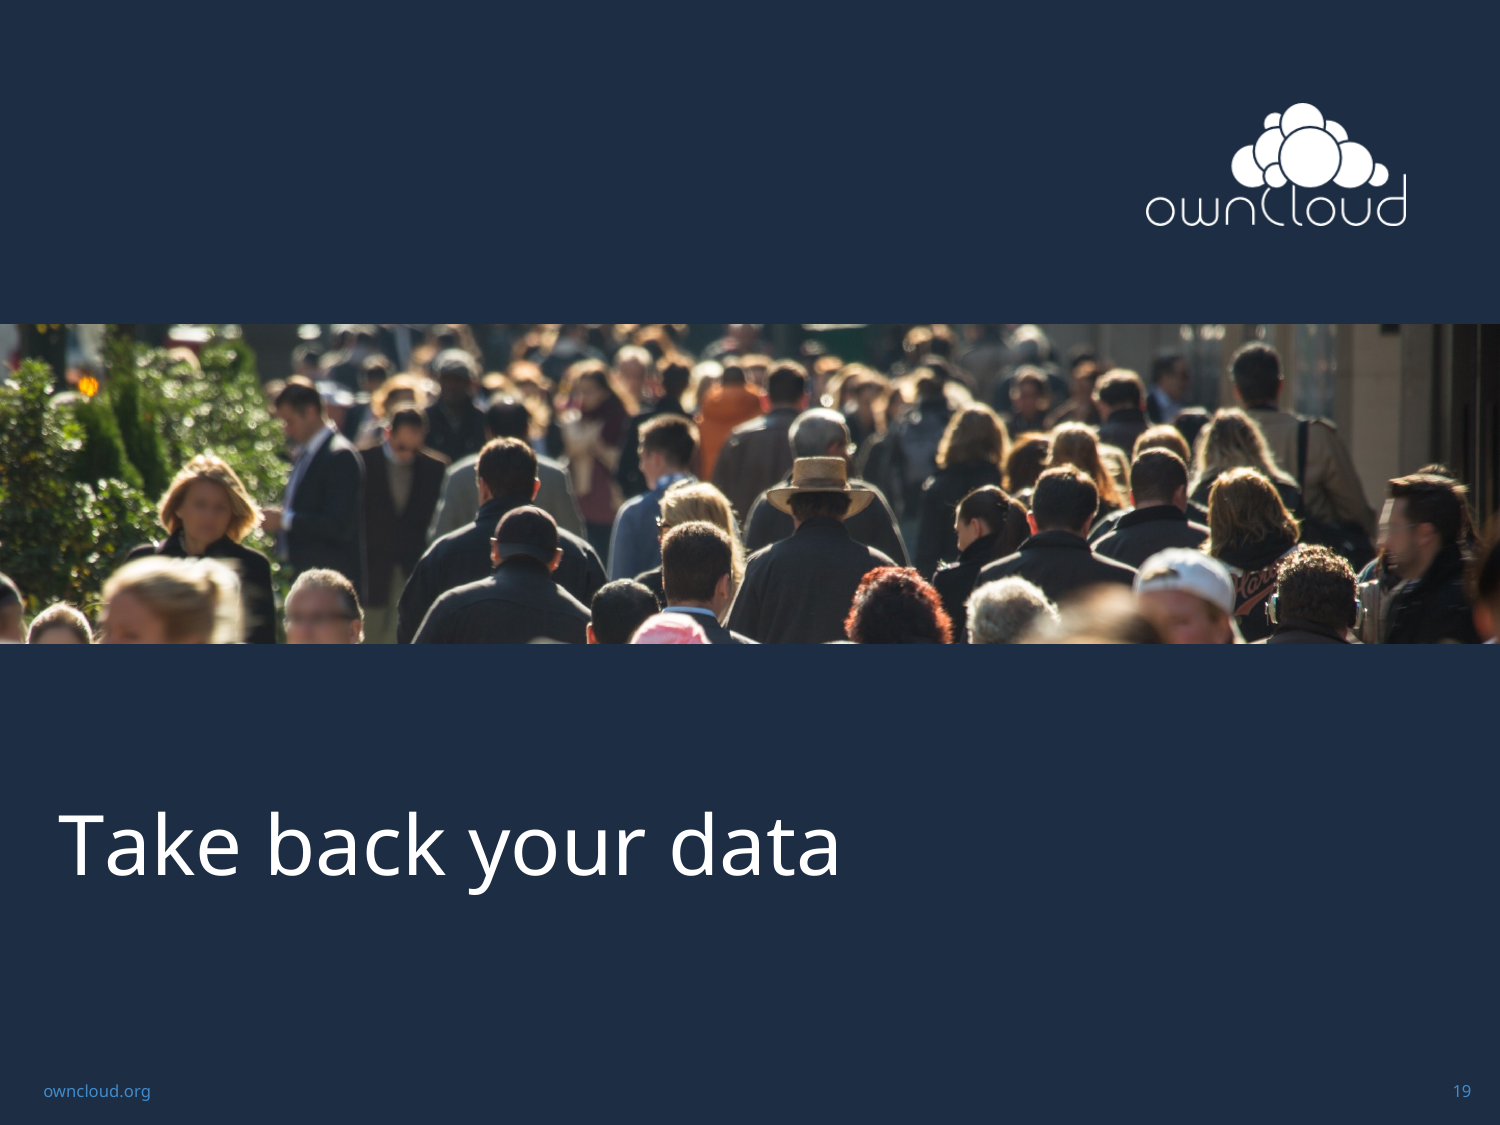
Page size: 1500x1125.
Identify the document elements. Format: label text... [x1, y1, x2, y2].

title Take back your data [58, 754, 1427, 942]
picture [1146, 103, 1406, 226]
picture [0, 324, 1500, 644]
